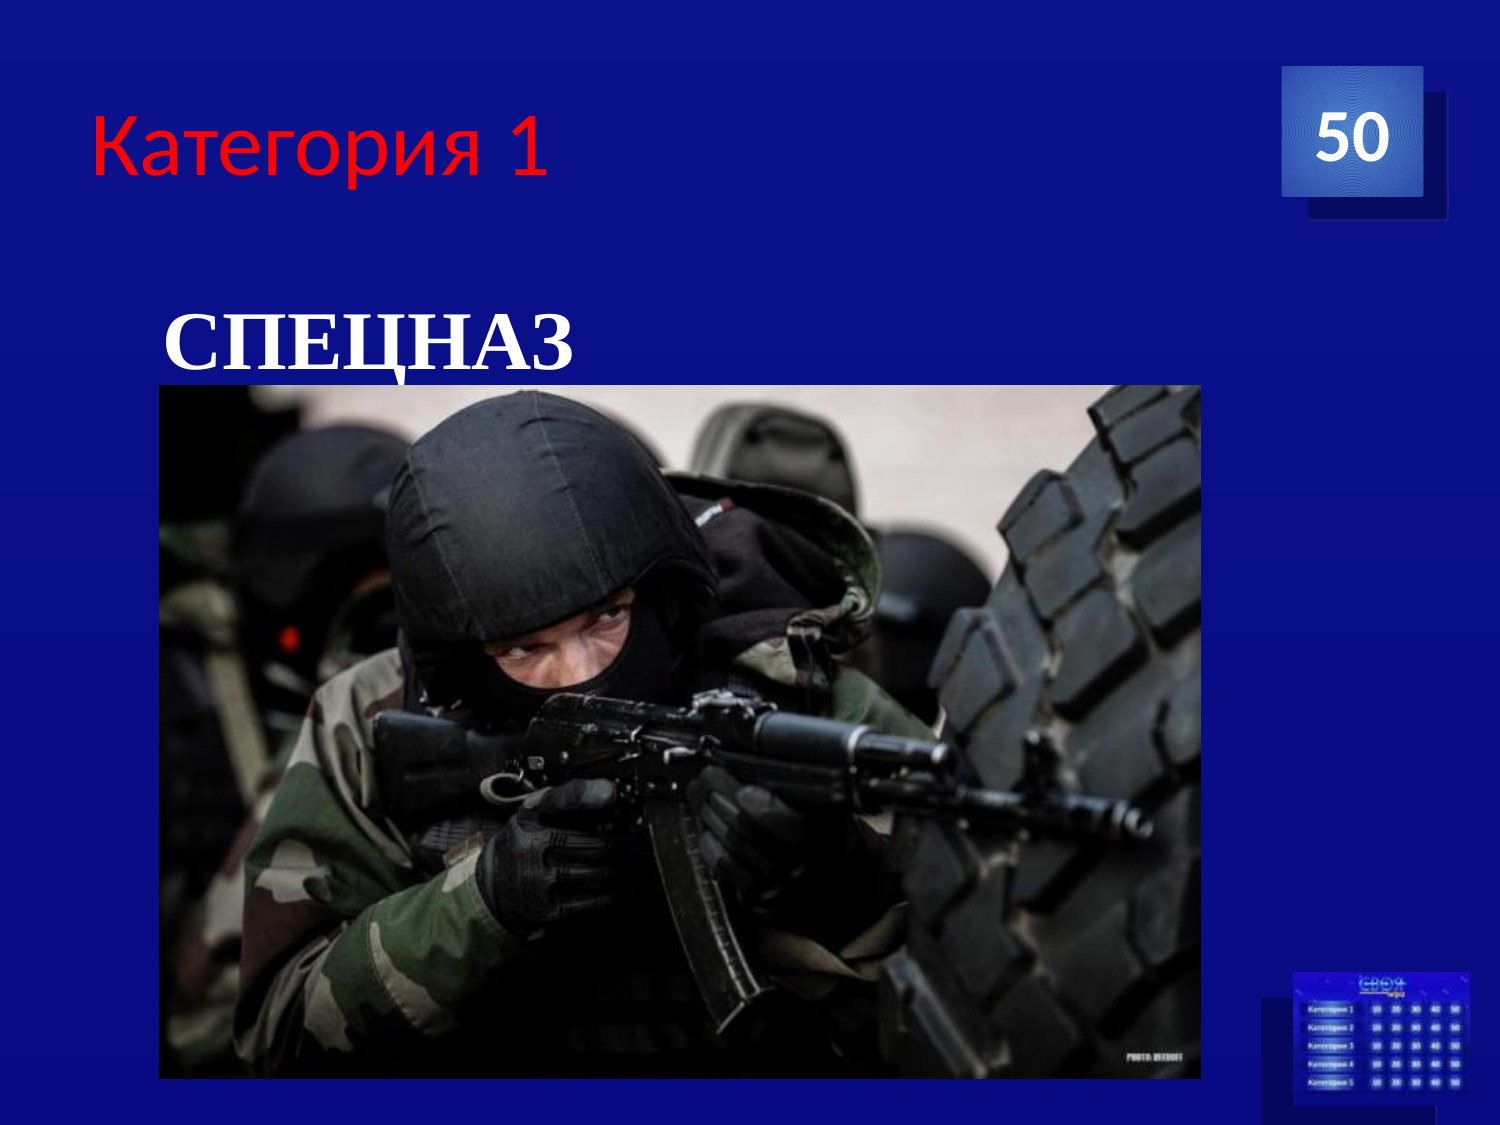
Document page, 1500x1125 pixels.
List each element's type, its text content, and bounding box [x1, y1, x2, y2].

text_box СПЕЦНАЗ [147, 278, 1377, 396]
title Категория 1 [75, 45, 1258, 233]
text_box 50 [1282, 66, 1423, 196]
picture [159, 385, 1201, 1079]
